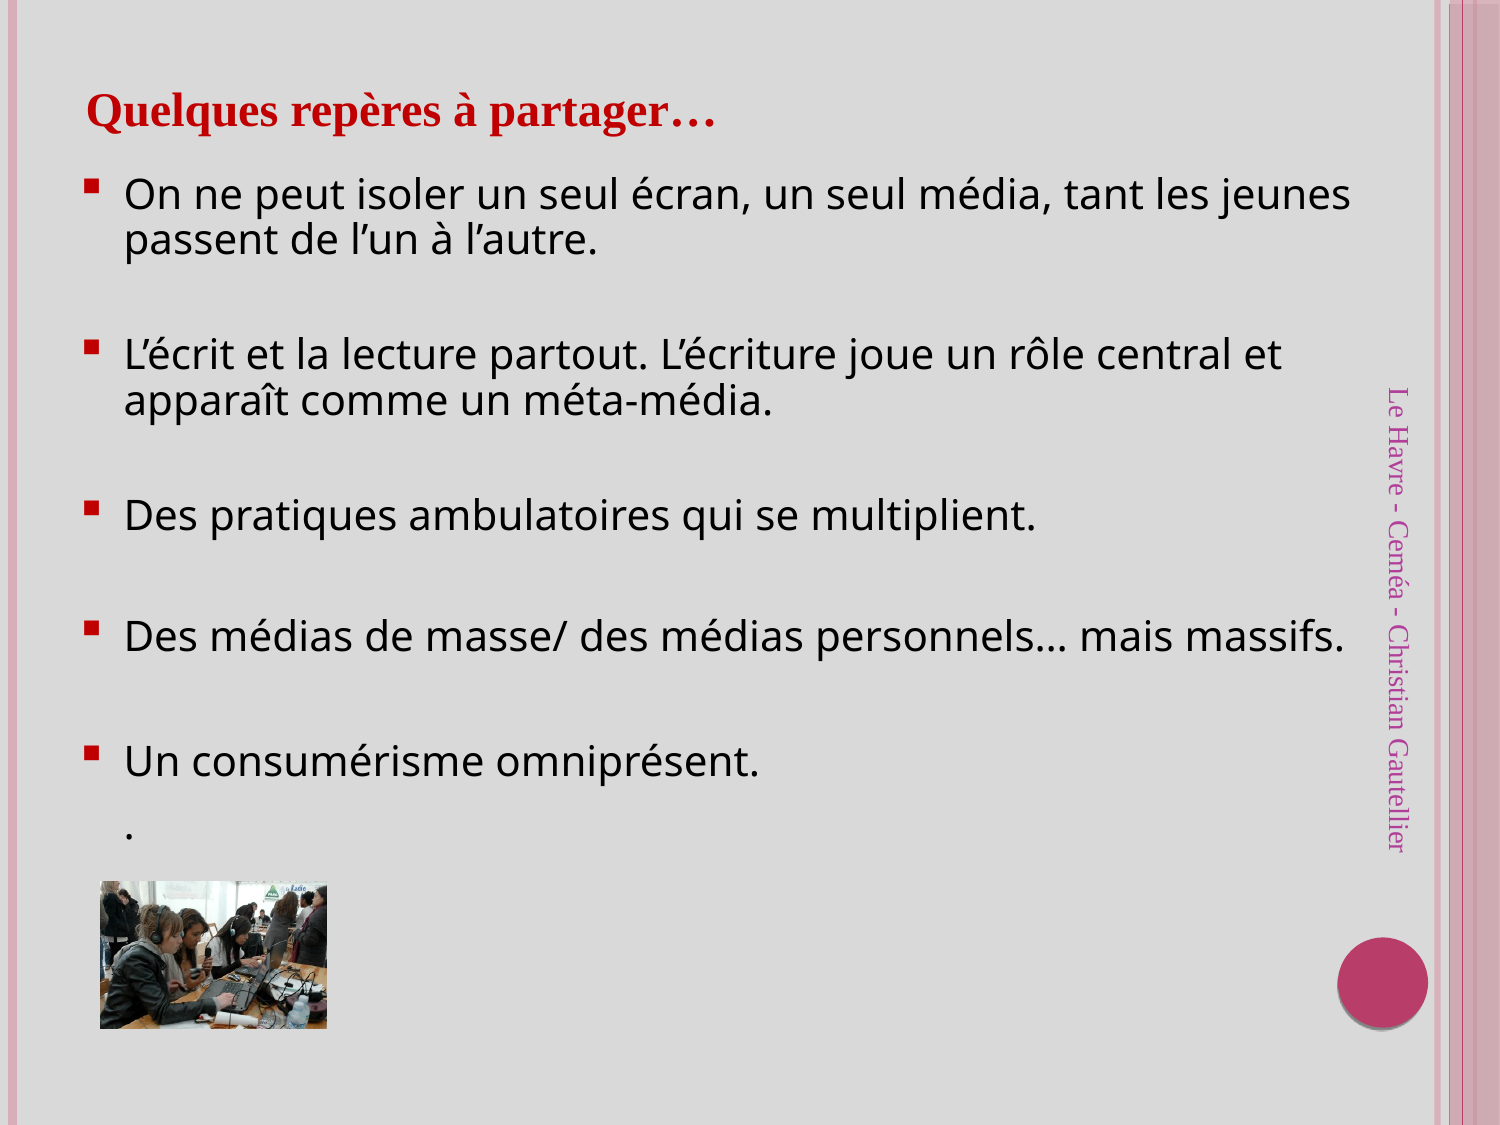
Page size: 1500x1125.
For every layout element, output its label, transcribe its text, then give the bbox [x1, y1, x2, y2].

footer Le Havre - Ceméa - Christian Gautellier [1379, 380, 1440, 906]
picture [100, 881, 327, 1029]
list On ne peut isoler un seul écran, un seul média, tant les jeunes passent de l’un à l’autre. L’écrit et la lecture partout. L’écriture joue un rôle central et apparaît comme un méta-média. Des pratiques ambulatoires qui se multiplient. Des médias de masse/ des médias personnels… mais massifs. Un consumérisme omniprésent. . [64, 165, 1412, 863]
text_box Quelques repères à partager… [70, 35, 1347, 151]
